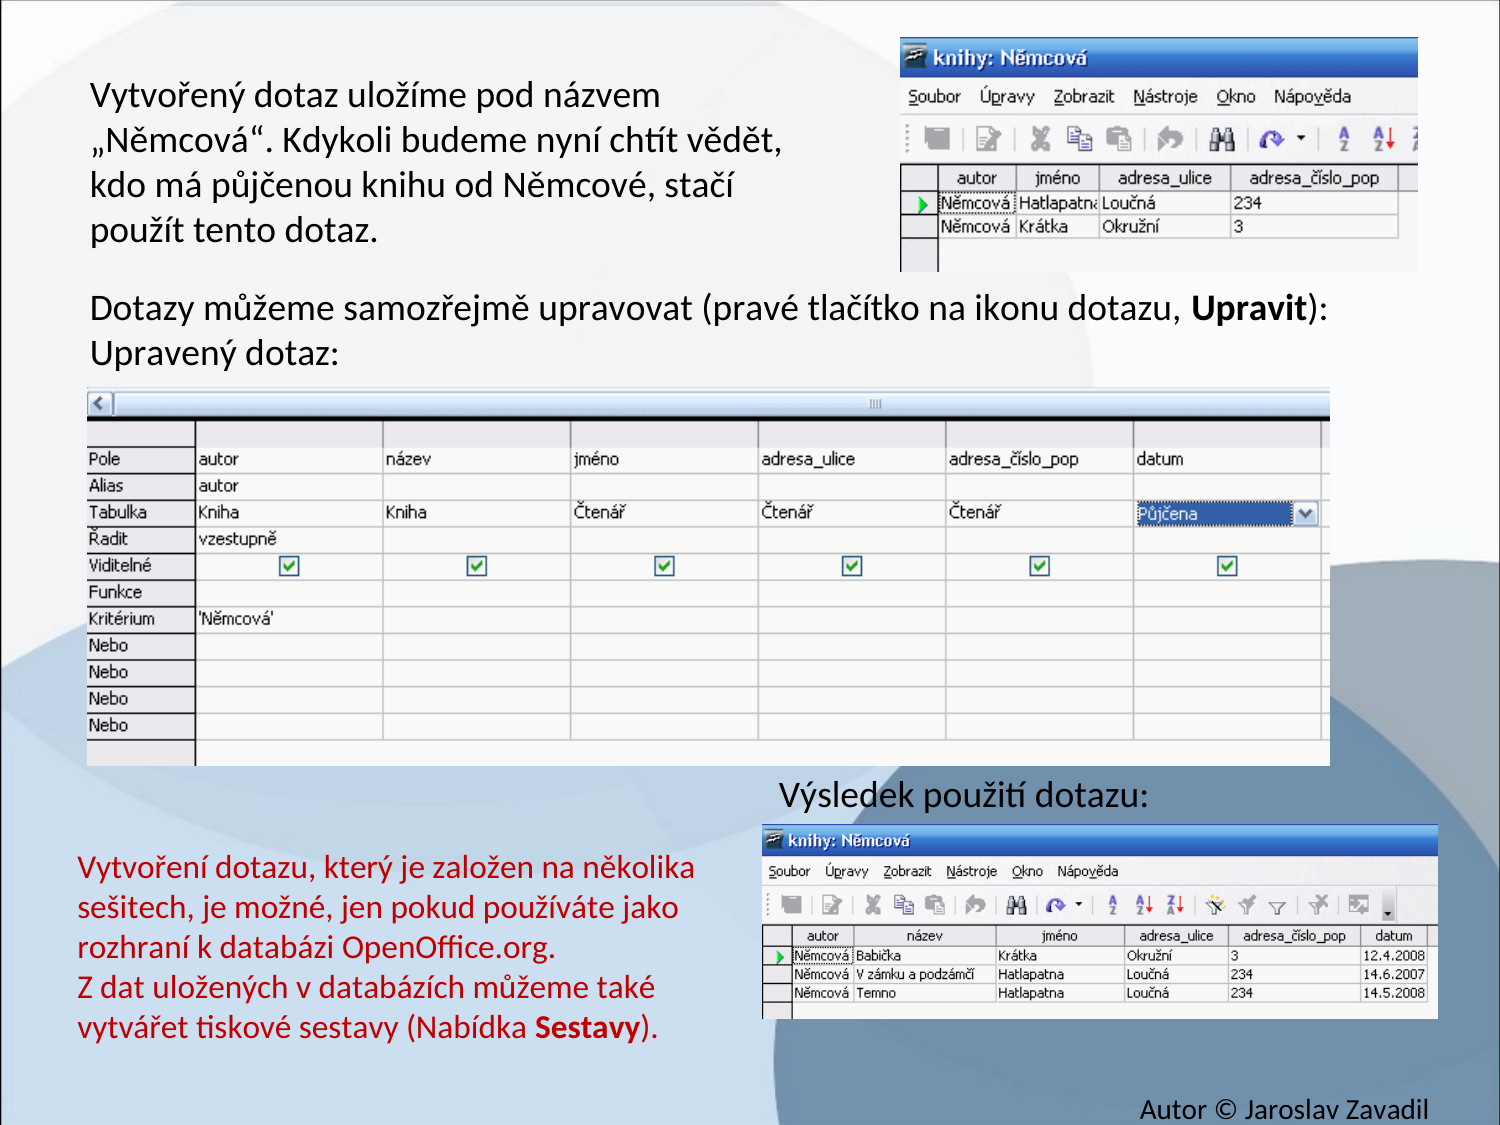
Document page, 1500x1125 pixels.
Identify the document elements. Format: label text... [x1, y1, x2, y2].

text_box Vytvoření dotazu, který je založen na několika sešitech, je možné, jen pokud používáte jako rozhraní k databázi OpenOffice.org. Z dat uložených v databázích můžeme také vytvářet tiskové sestavy (Nabídka Sestavy). [62, 837, 738, 1053]
picture [0, 0, 1500, 1125]
text_box Vytvořený dotaz uložíme pod názvem „Němcová“. Kdykoli budeme nyní chtít vědět, kdo má půjčenou knihu od Němcové, stačí použít tento dotaz. [75, 62, 838, 258]
text_box Autor © Jaroslav Zavadil [1125, 1082, 1445, 1125]
text_box Dotazy můžeme samozřejmě upravovat (pravé tlačítko na ikonu dotazu, Upravit): Upravený dotaz: [75, 274, 1413, 381]
text_box Výsledek použití dotazu: [764, 762, 1165, 823]
